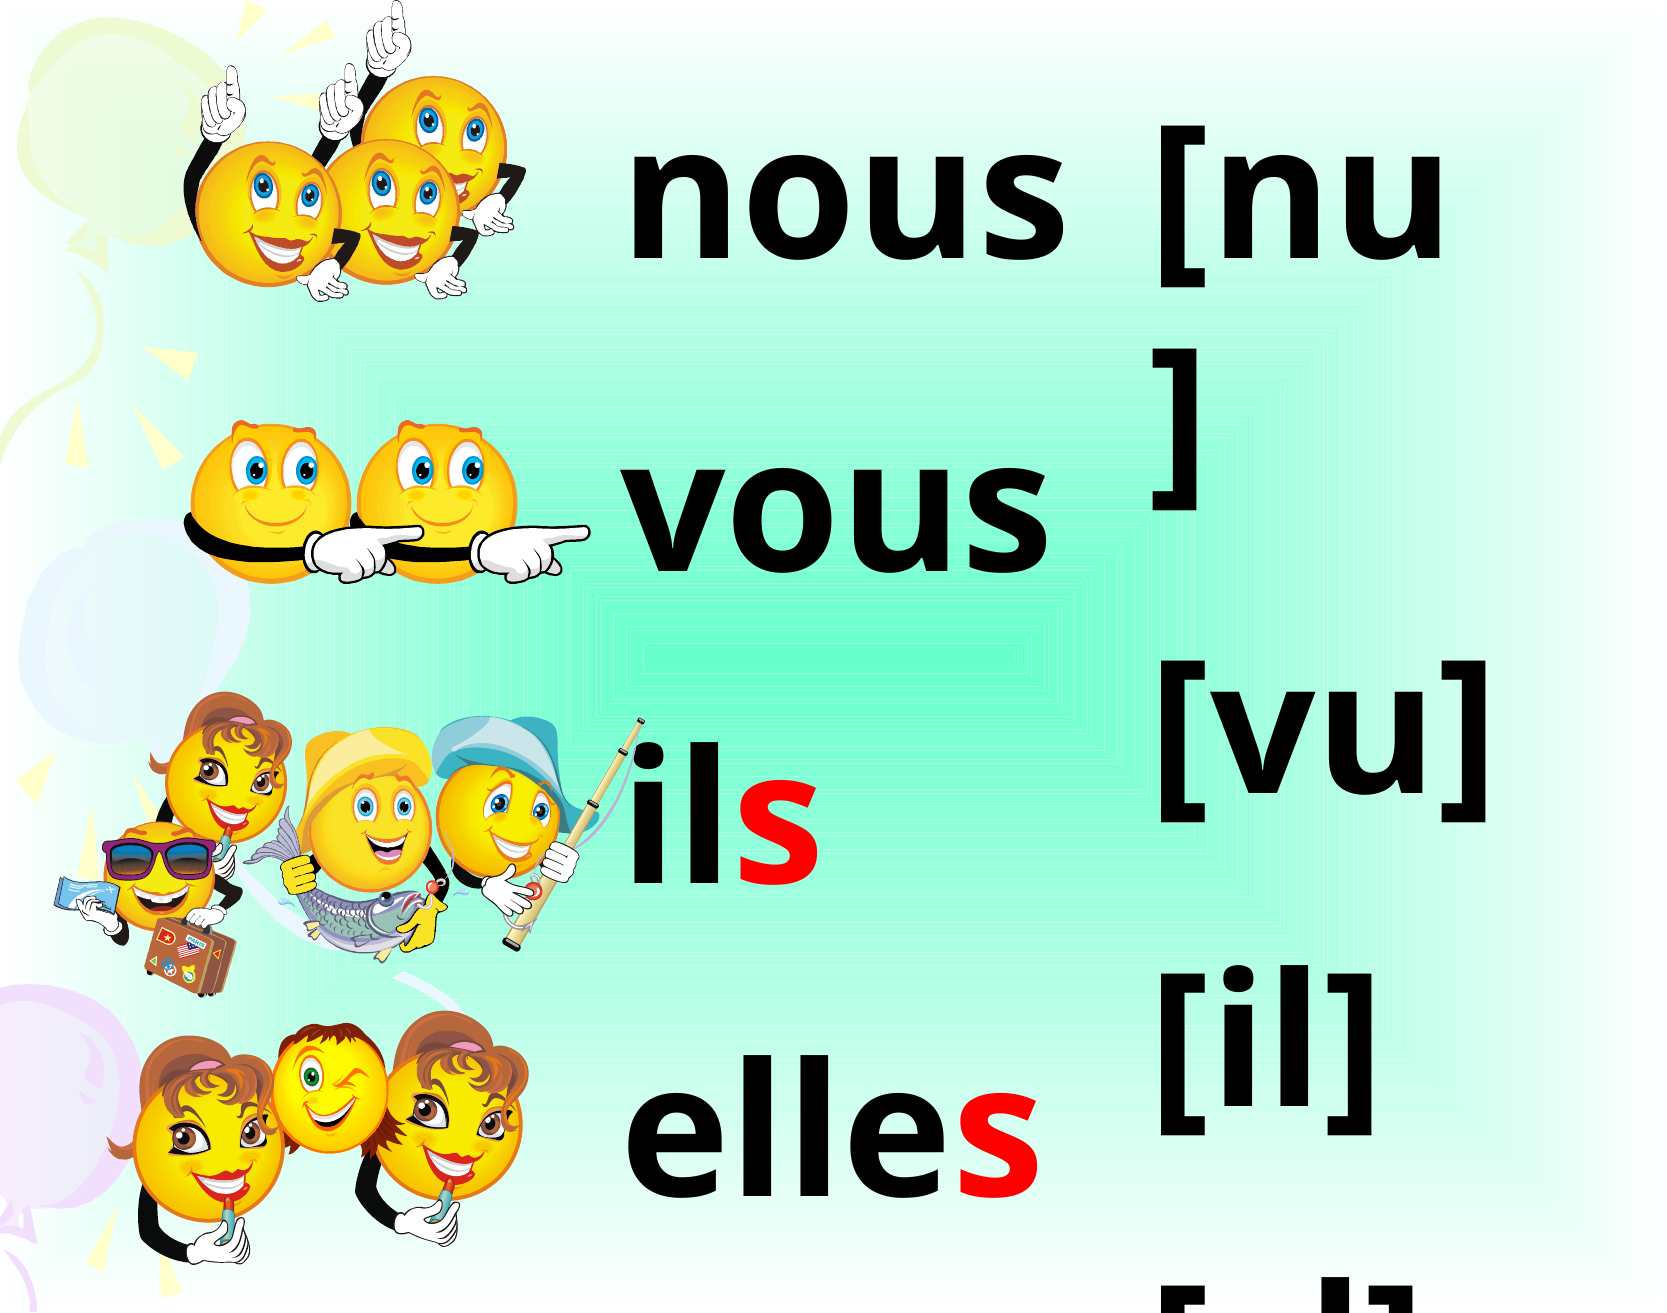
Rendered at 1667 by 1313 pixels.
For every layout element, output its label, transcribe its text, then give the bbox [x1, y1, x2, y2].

picture [183, 420, 591, 584]
picture [53, 691, 645, 998]
picture [82, 1010, 529, 1292]
text_box nous vous ils elles [604, 65, 1105, 1241]
text_box [nu] [vu] [il] [єl] [1133, 65, 1531, 1313]
picture [183, 0, 526, 302]
